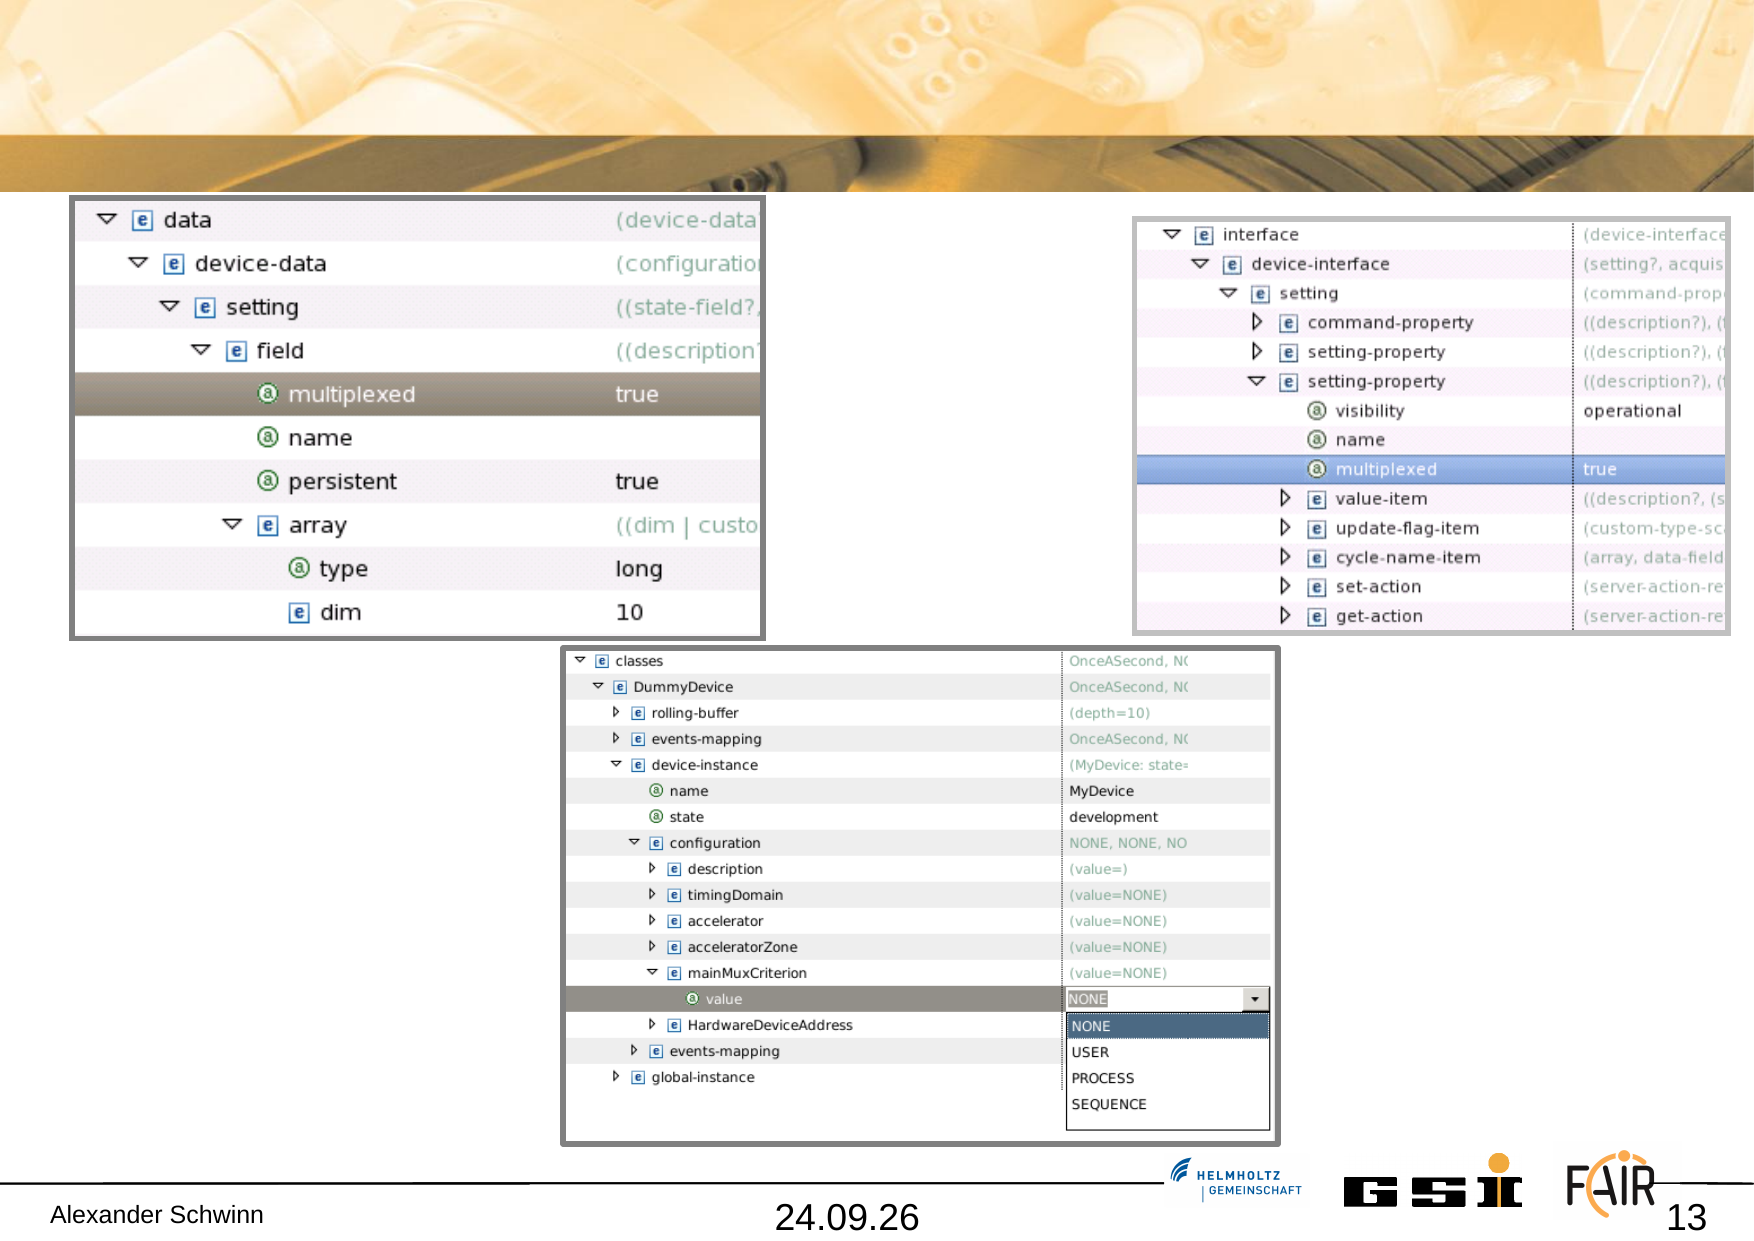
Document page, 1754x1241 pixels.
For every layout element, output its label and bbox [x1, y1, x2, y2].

picture [566, 650, 1276, 1142]
picture [1553, 1141, 1682, 1220]
picture [1344, 1153, 1522, 1207]
picture [0, 0, 1754, 193]
picture [1137, 222, 1726, 631]
picture [1164, 1153, 1310, 1208]
picture [75, 200, 761, 636]
